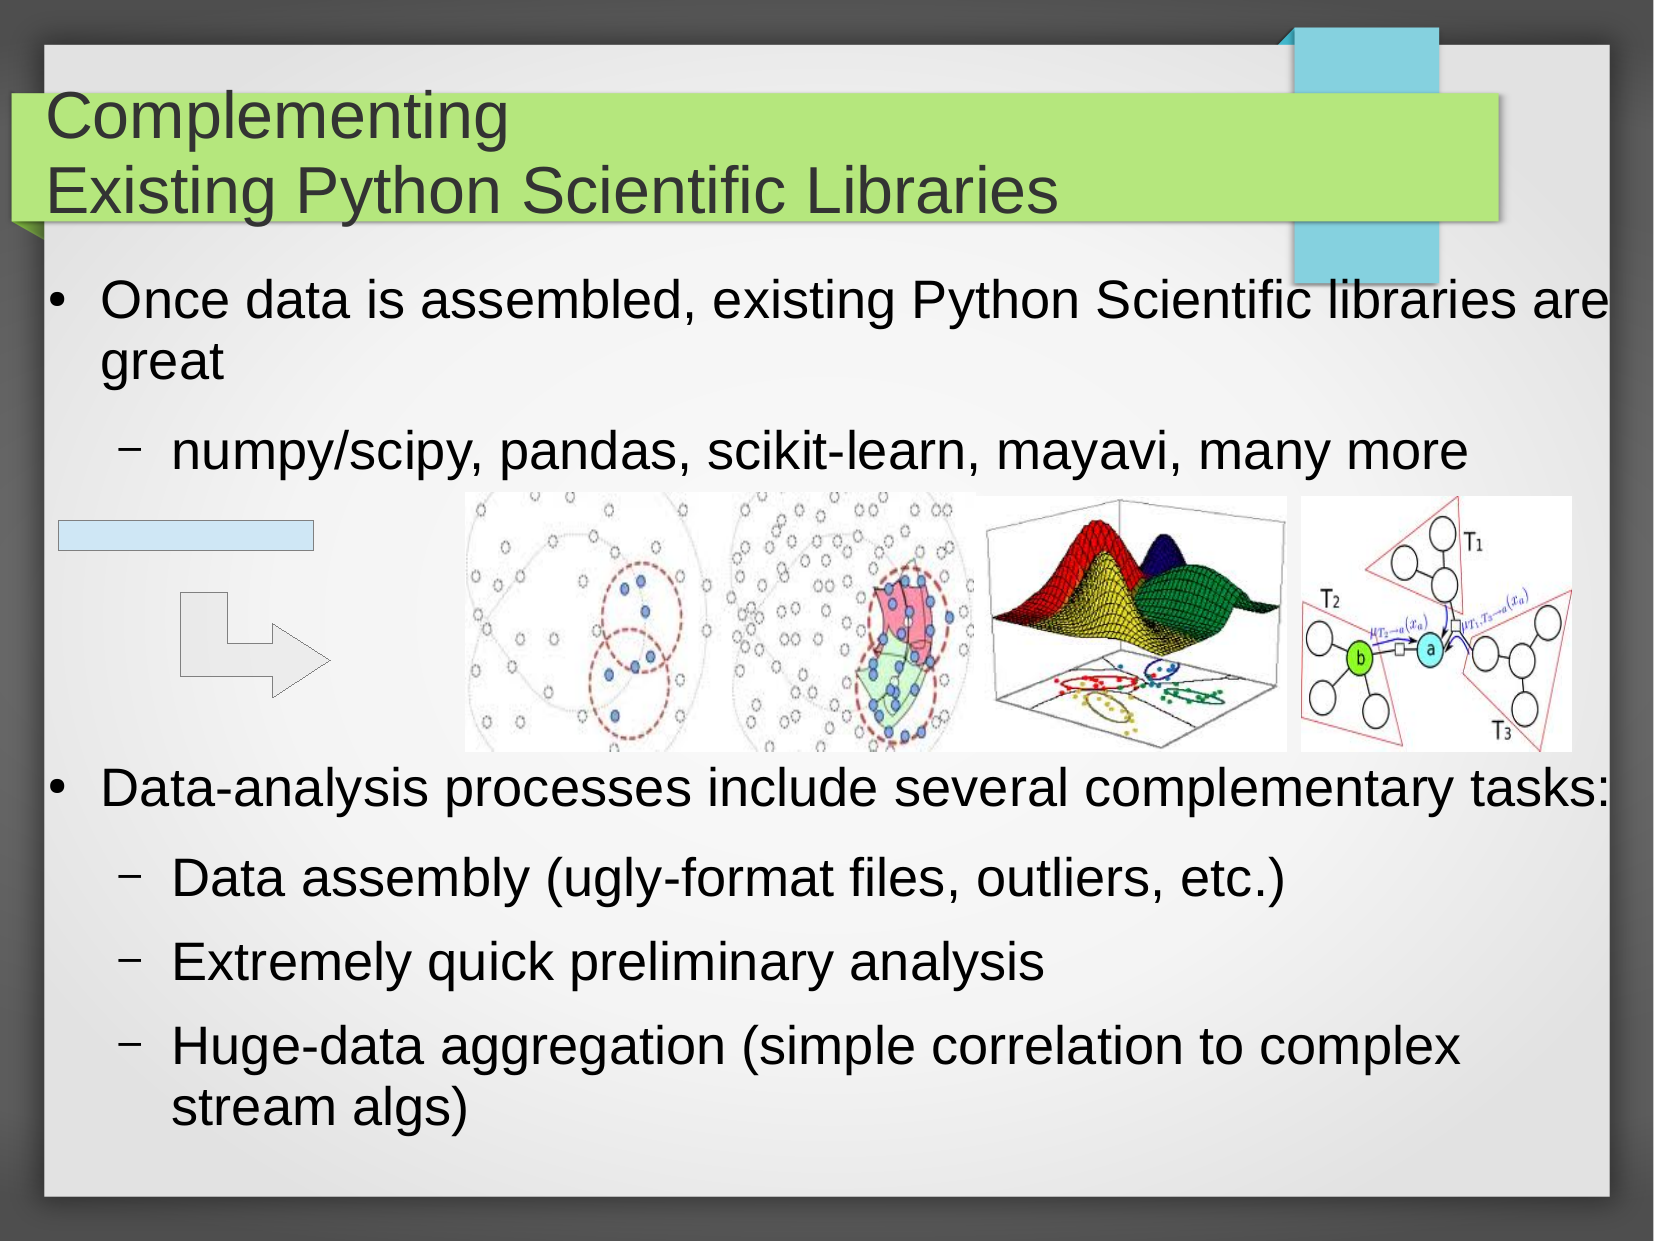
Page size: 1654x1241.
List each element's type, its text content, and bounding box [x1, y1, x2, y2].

list Once data is assembled, existing Python Scientific libraries are great numpy/scipy, pandas, scikit-learn, mayavi, many more Data-analysis processes include several complementary tasks: Data assembly (ugly-format files, outliers, etc.) Extremely quick preliminary analysis Huge-data aggregation (simple correlation to complex stream algs) [30, 270, 1654, 1201]
picture [465, 492, 1287, 752]
title Complementing Existing Python Scientific Libraries [45, 49, 1621, 257]
picture [1301, 496, 1572, 752]
text_box [180, 592, 331, 698]
text_box [58, 520, 314, 551]
picture [0, 0, 1654, 1241]
